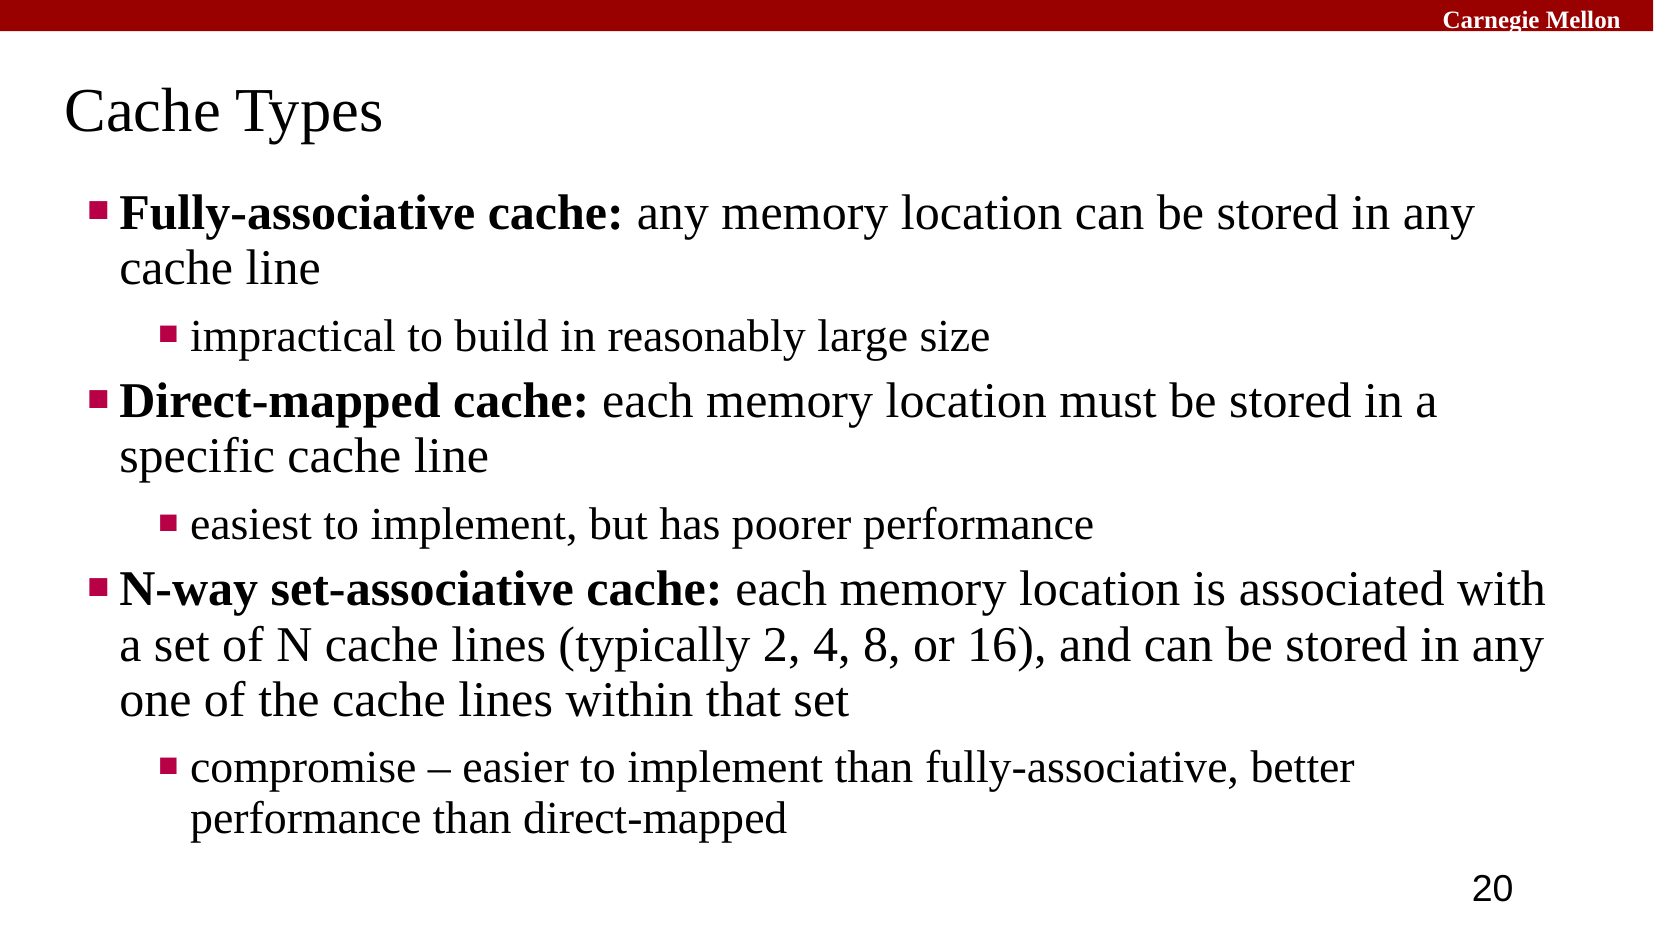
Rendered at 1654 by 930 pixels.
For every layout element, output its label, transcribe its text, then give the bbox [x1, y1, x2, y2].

list Fully-associative cache: any memory location can be stored in any cache line impractical to build in reasonably large size Direct-mapped cache: each memory location must be stored in a specific cache line easiest to implement, but has poorer performance N-way set-associative cache: each memory location is associated with a set of N cache lines (typically 2, 4, 8, or 16), and can be stored in any one of the cache lines within that set compromise – easier to implement than fully-associative, better performance than direct-mapped [71, 184, 1576, 859]
title Cache Types [64, 58, 1576, 163]
